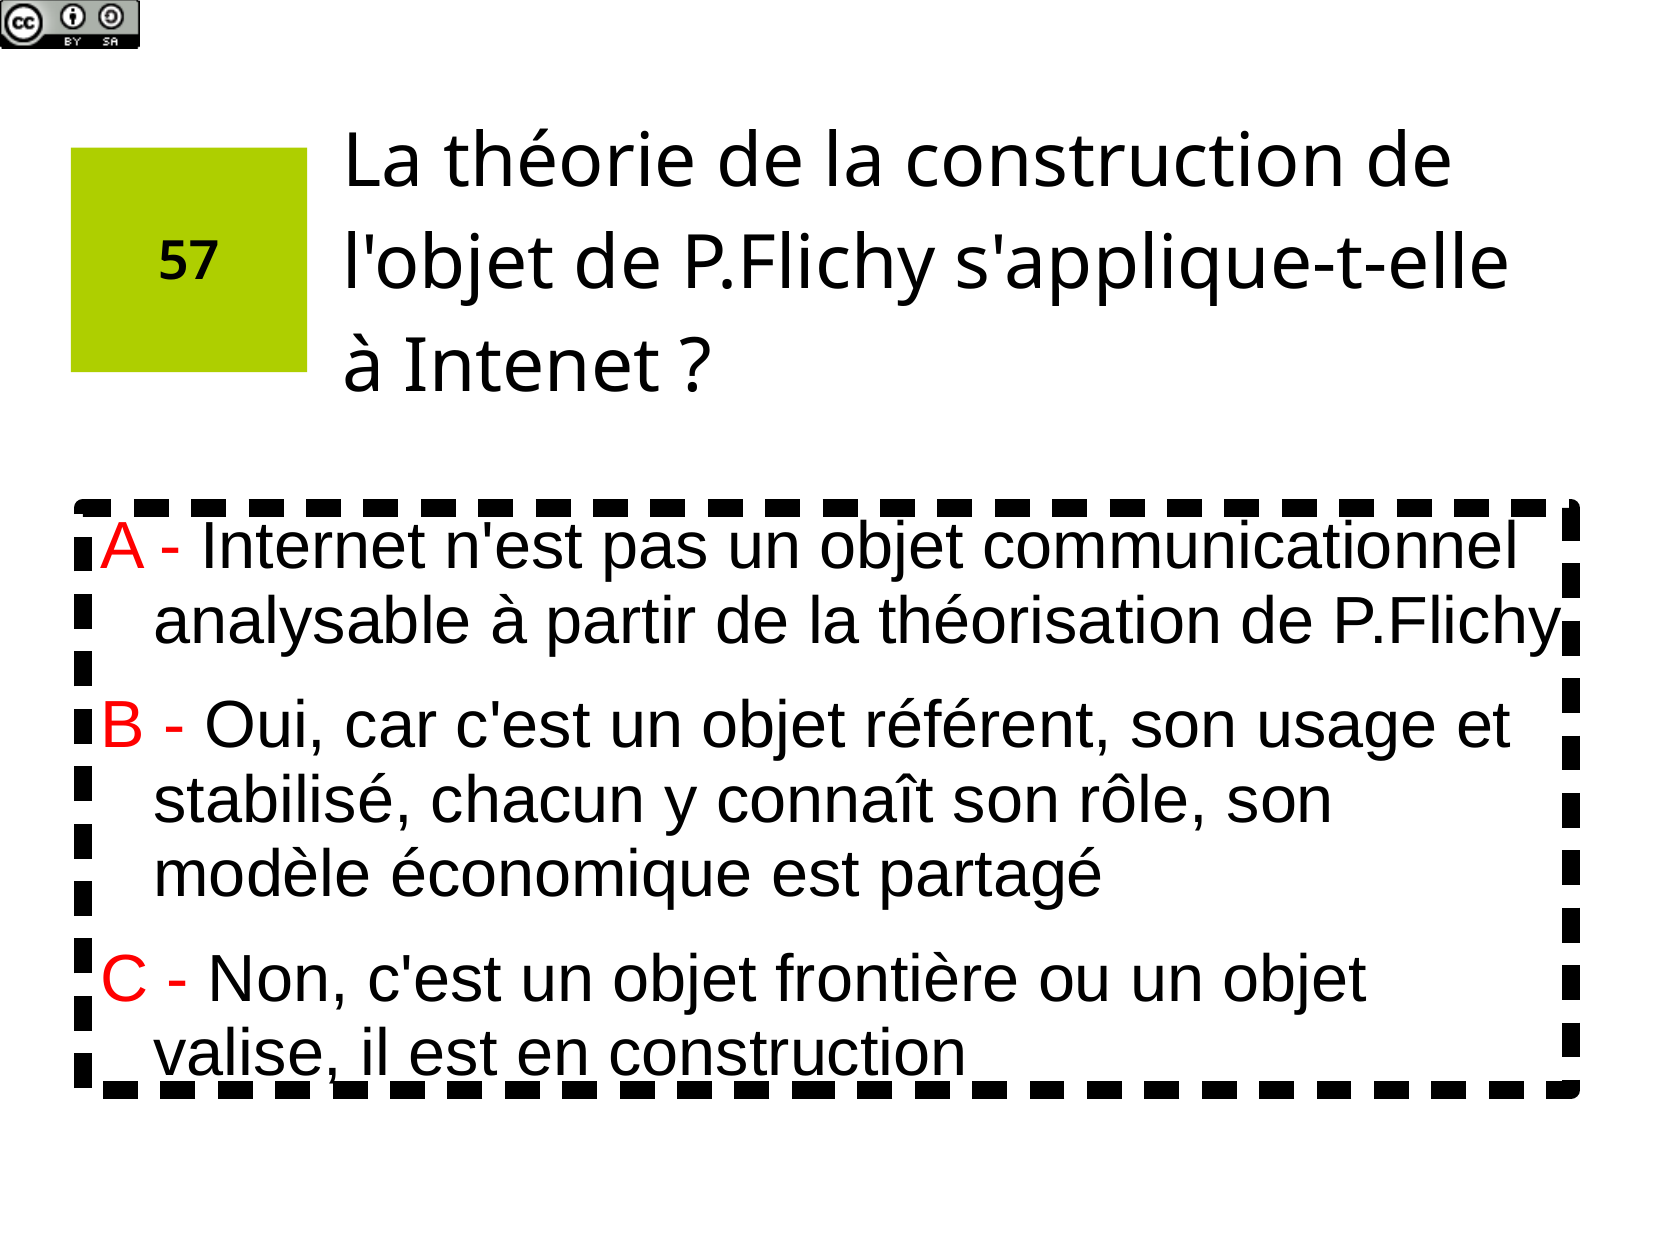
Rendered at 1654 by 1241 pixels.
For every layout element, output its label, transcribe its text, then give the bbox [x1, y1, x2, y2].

list Internet n'est pas un objet communicationnel analysable à partir de la théorisation de P.Flichy Oui, car c'est un objet référent, son usage et stabilisé, chacun y connaît son rôle, son modèle économique est partagé Non, c'est un objet frontière ou un objet valise, il est en construction [82, 507, 1571, 1091]
title La théorie de la construction de l'objet de P.Flichy s'applique-t-elle à Intenet ? [342, 59, 1571, 461]
picture [0, 0, 140, 49]
